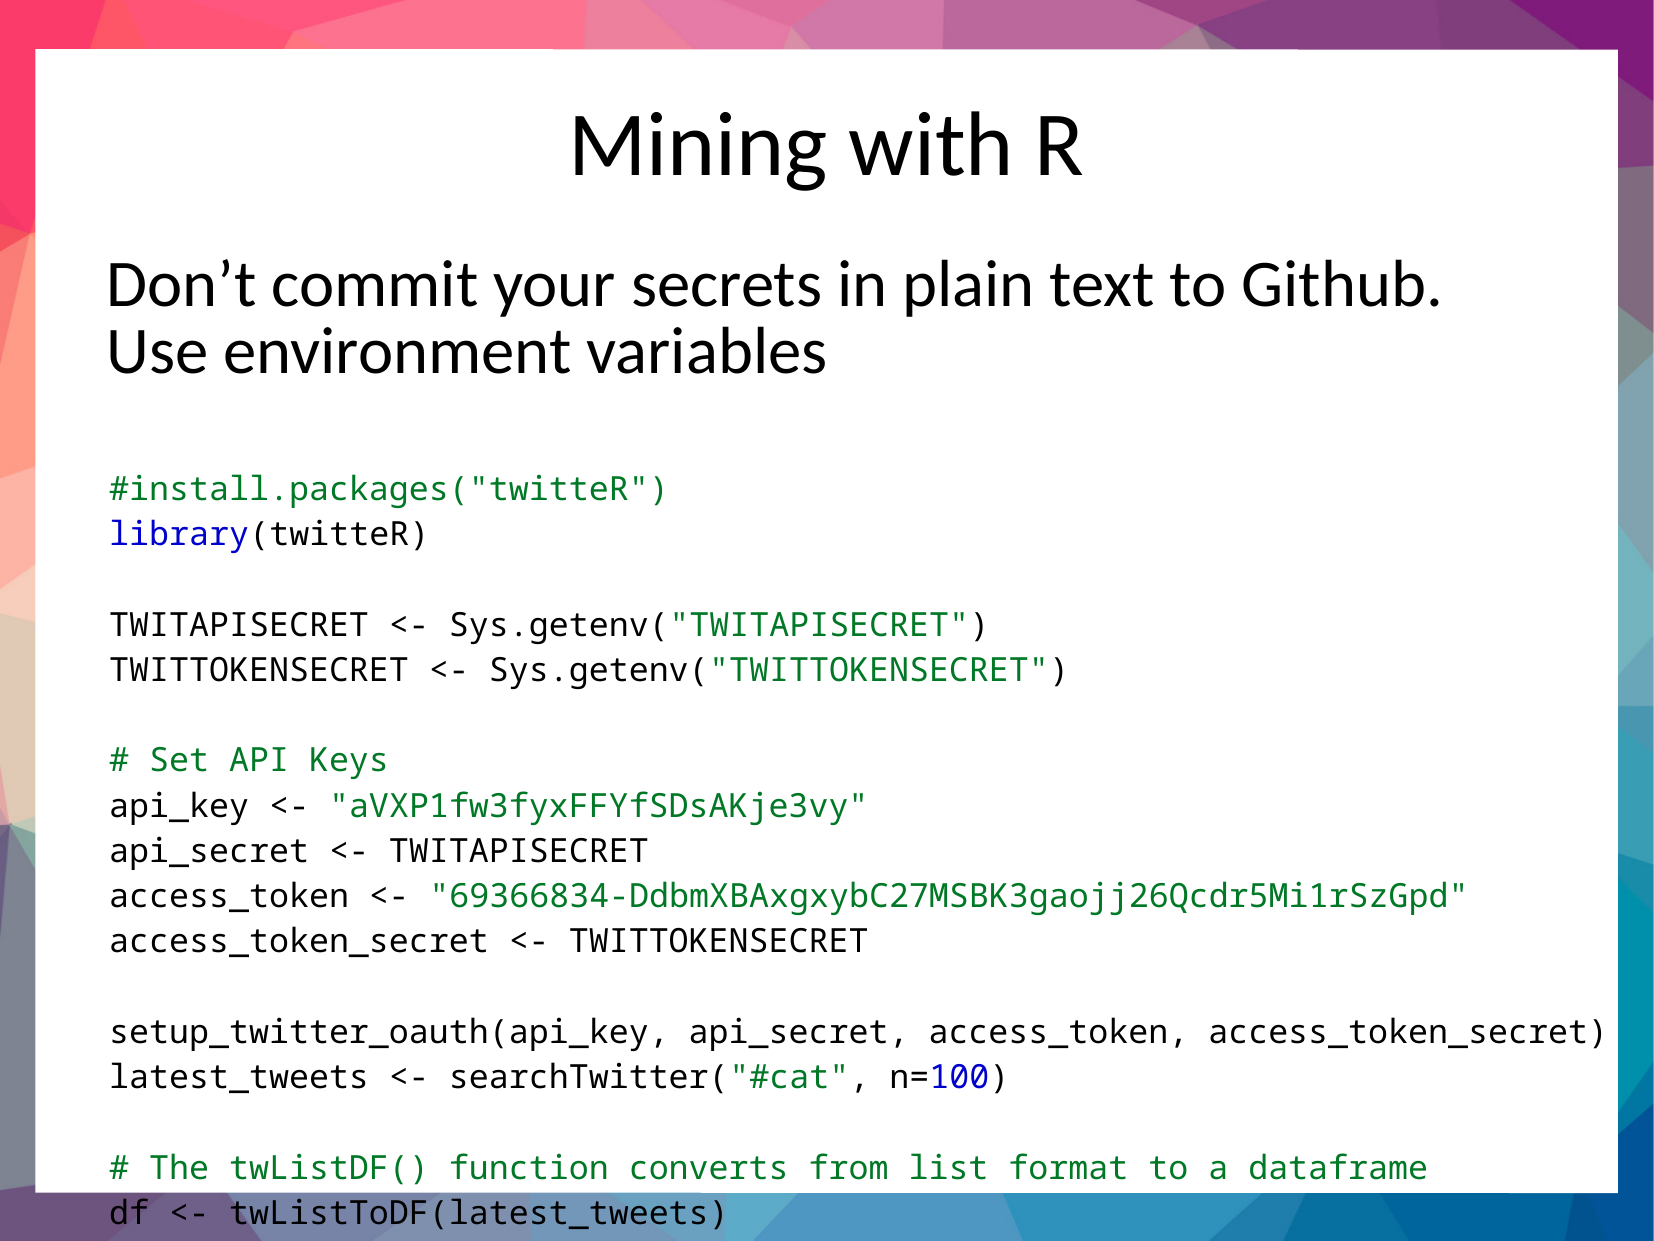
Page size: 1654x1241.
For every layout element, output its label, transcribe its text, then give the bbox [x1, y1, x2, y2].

title Mining with R [82, 49, 1571, 257]
text_box #install.packages("twitteR") library(twitteR) TWITAPISECRET <- Sys.getenv("TWITAPISECRET") TWITTOKENSECRET <- Sys.getenv("TWITTOKENSECRET") # Set API Keys api_key <- "aVXP1fw3fyxFFYfSDsAKje3vy" api_secret <- TWITAPISECRET access_token <- "69366834-DdbmXBAxgxybC27MSBK3gaojj26Qcdr5Mi1rSzGpd" access_token_secret <- TWITTOKENSECRET setup_twitter_oauth(api_key, api_secret, access_token, access_token_secret) latest_tweets <- searchTwitter("#cat", n=100) # The twListDF() function converts from list format to a dataframe df <- twListToDF(latest_tweets) [94, 457, 1654, 1241]
list Don’t commit your secrets in plain text to Github. Use environment variables [35, 256, 1524, 976]
picture [0, 0, 1654, 1241]
